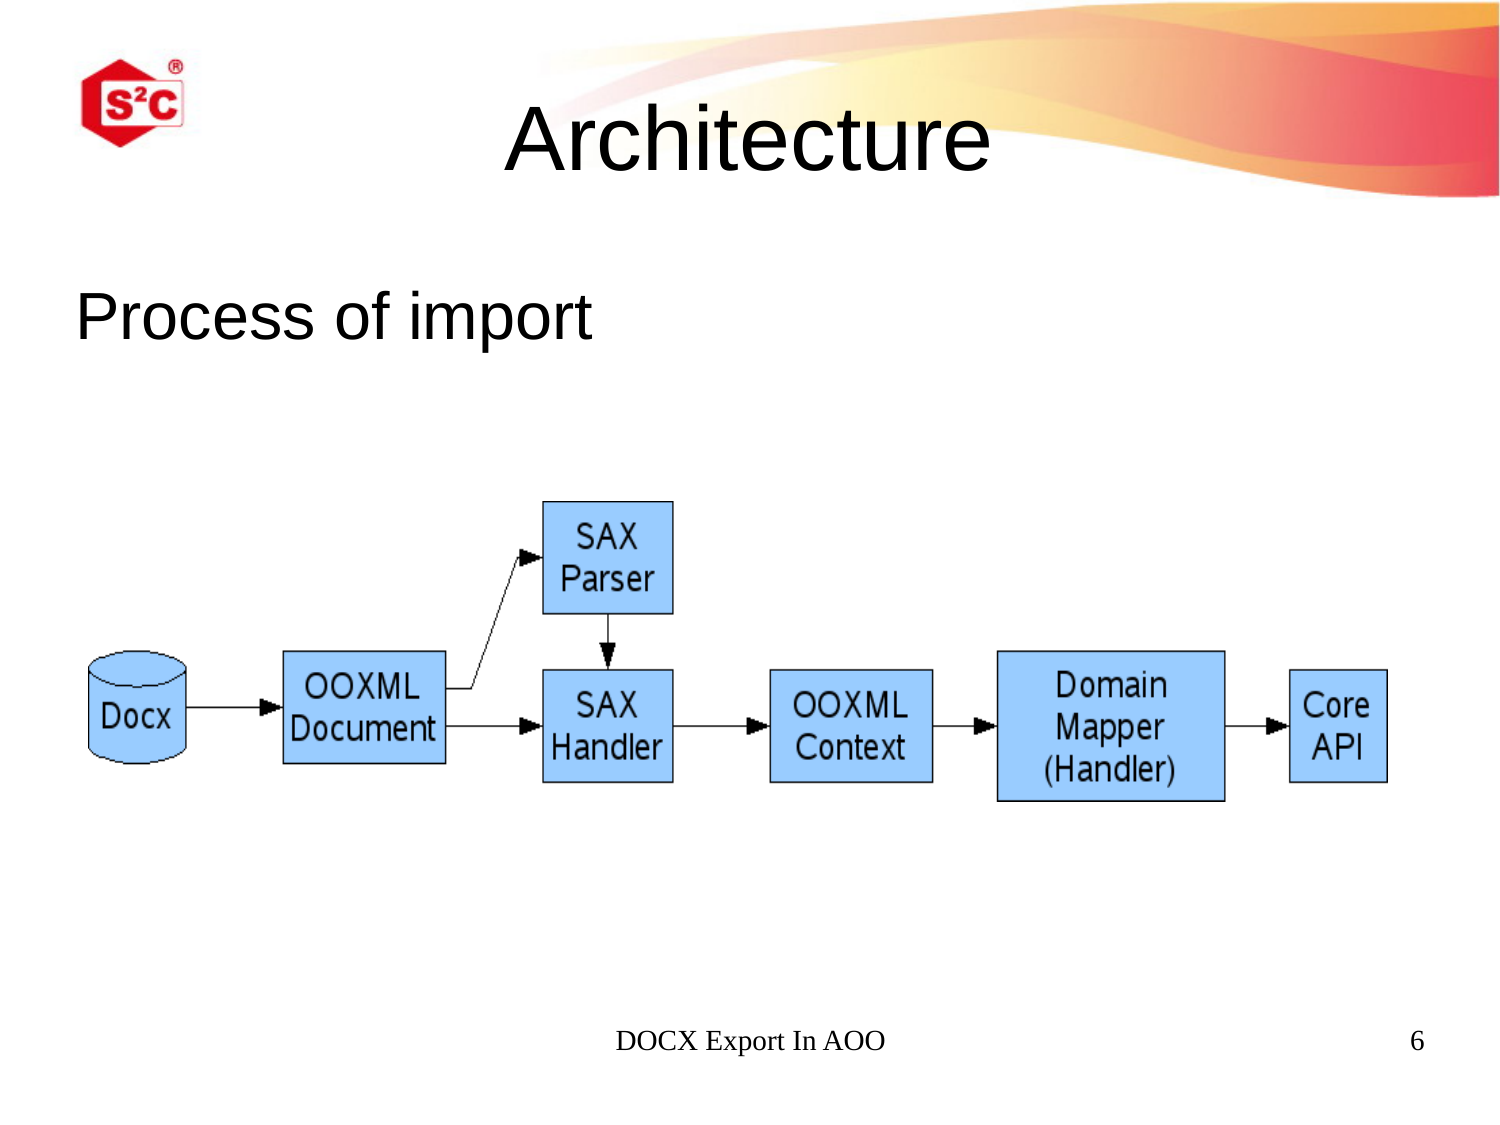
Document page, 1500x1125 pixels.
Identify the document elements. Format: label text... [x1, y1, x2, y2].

picture [0, 0, 1500, 1125]
subtitle Process of import [75, 263, 1425, 1006]
title Architecture [75, 44, 1425, 233]
